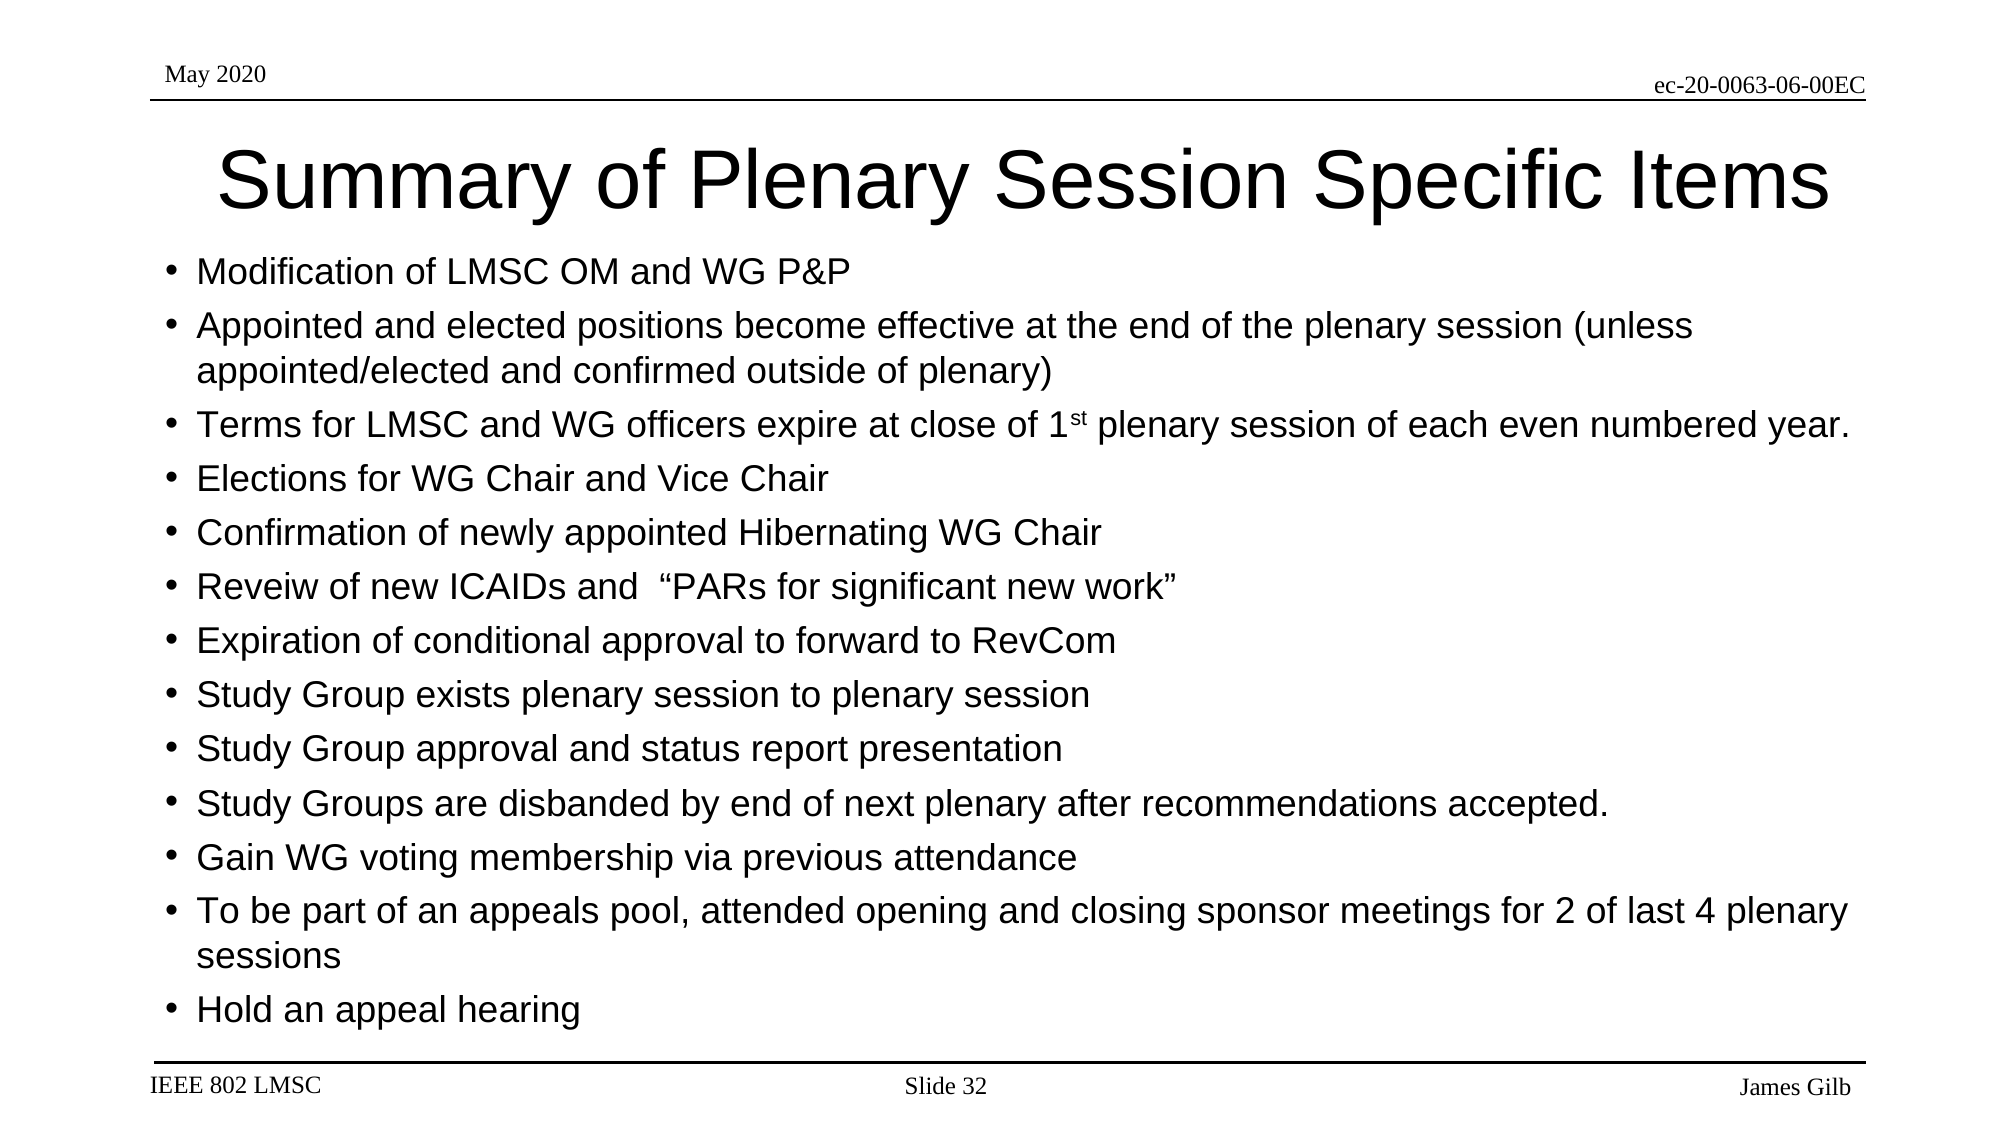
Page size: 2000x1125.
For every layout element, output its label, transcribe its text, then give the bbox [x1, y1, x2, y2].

title Summary of Plenary Session Specific Items [149, 112, 1900, 238]
list Modification of LMSC OM and WG P&P Appointed and elected positions become effective at the end of the plenary session (unless appointed/elected and confirmed outside of plenary) Terms for LMSC and WG officers expire at close of 1st plenary session of each even numbered year. Elections for WG Chair and Vice Chair Confirmation of newly appointed Hibernating WG Chair Reveiw of new ICAIDs and “PARs for significant new work” Expiration of conditional approval to forward to RevCom Study Group exists plenary session to plenary session Study Group approval and status report presentation Study Groups are disbanded by end of next plenary after recommendations accepted. Gain WG voting membership via previous attendance To be part of an appeals pool, attended opening and closing sponsor meetings for 2 of last 4 plenary sessions Hold an appeal hearing [149, 239, 1900, 1051]
